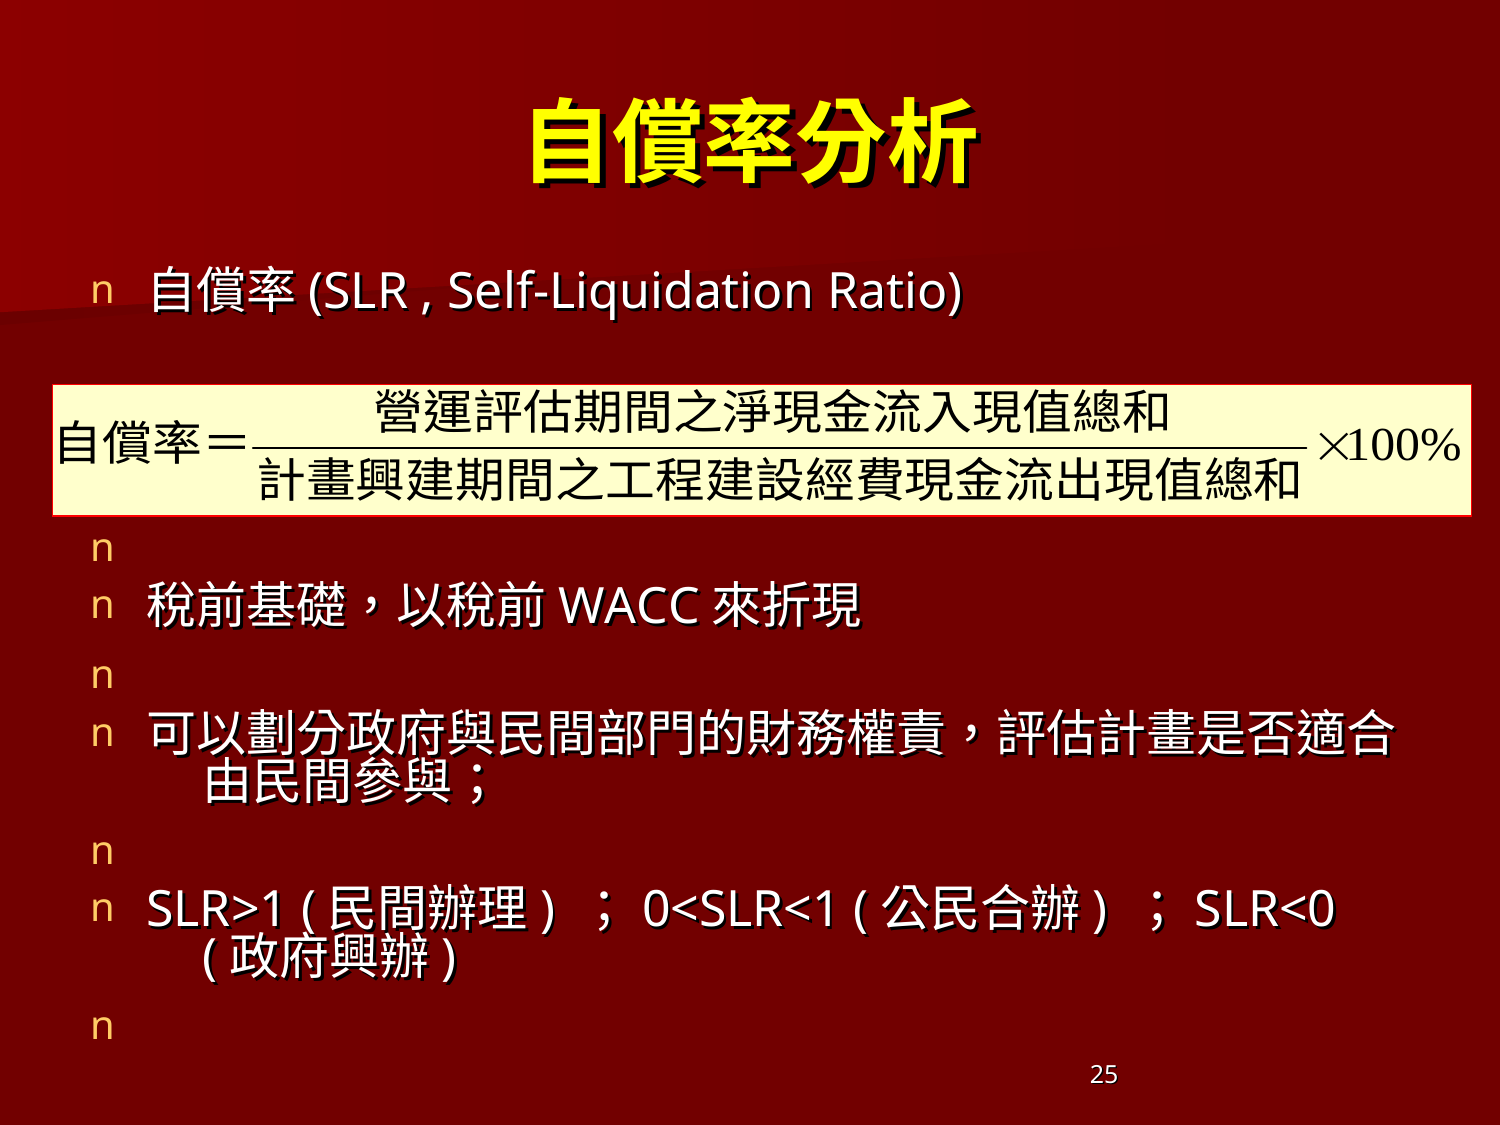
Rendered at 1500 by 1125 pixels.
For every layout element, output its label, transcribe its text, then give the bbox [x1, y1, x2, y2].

text_box [1074, 1025, 1426, 1101]
title 自償率分析 [75, 45, 1426, 233]
list 自償率(SLR , Self-Liquidation Ratio) 稅前基礎，以稅前WACC來折現 可以劃分政府與民間部門的財務權責，評估計畫是否適合由民間參與； SLR>1 (民間辦理) ；0<SLR<1 (公民合辦) ；SLR<0 (政府興辦) [75, 517, 1412, 1000]
chart [53, 385, 1471, 516]
list 自償率(SLR , Self-Liquidation Ratio) 稅前基礎，以稅前WACC來折現 可以劃分政府與民間部門的財務權責，評估計畫是否適合由民間參與； SLR>1 (民間辦理) ；0<SLR<1 (公民合辦) ；SLR<0 (政府興辦) [75, 262, 1412, 384]
